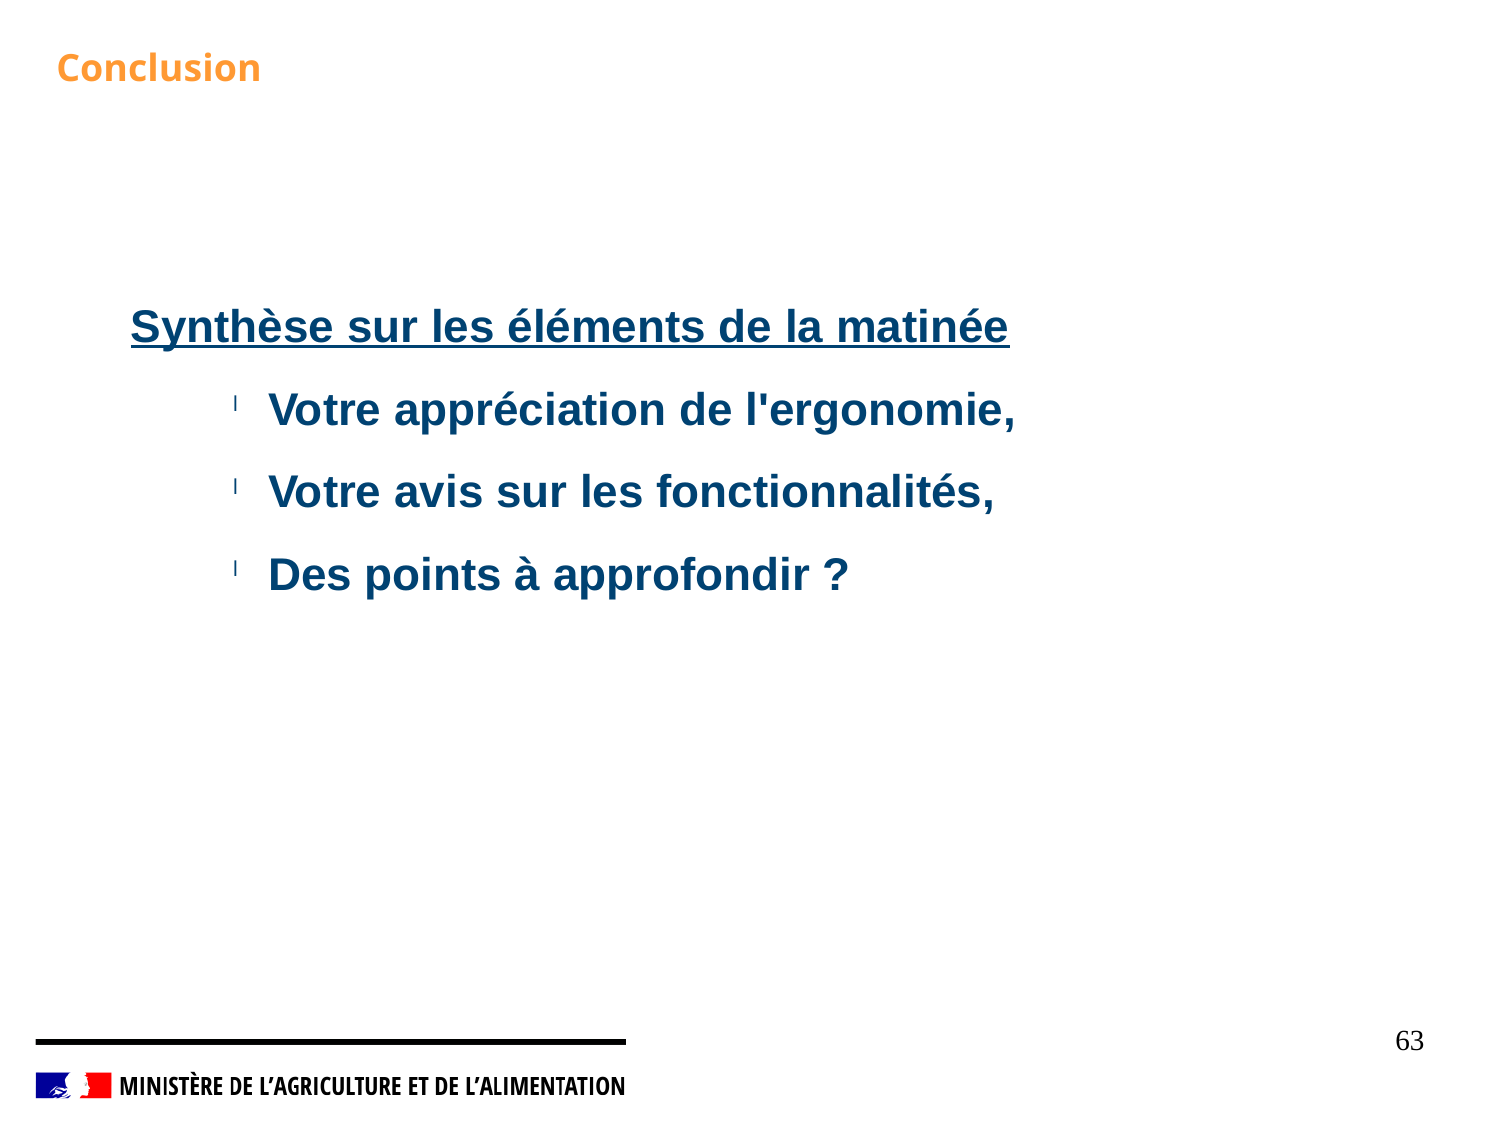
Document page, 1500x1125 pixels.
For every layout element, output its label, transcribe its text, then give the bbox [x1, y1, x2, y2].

text_box Conclusion [41, 36, 1458, 142]
picture [35, 1039, 626, 1099]
text_box Synthèse sur les éléments de la matinée Votre appréciation de l'ergonomie, Votre avis sur les fonctionnalités, Des points à approfondir ? [59, 231, 1447, 638]
